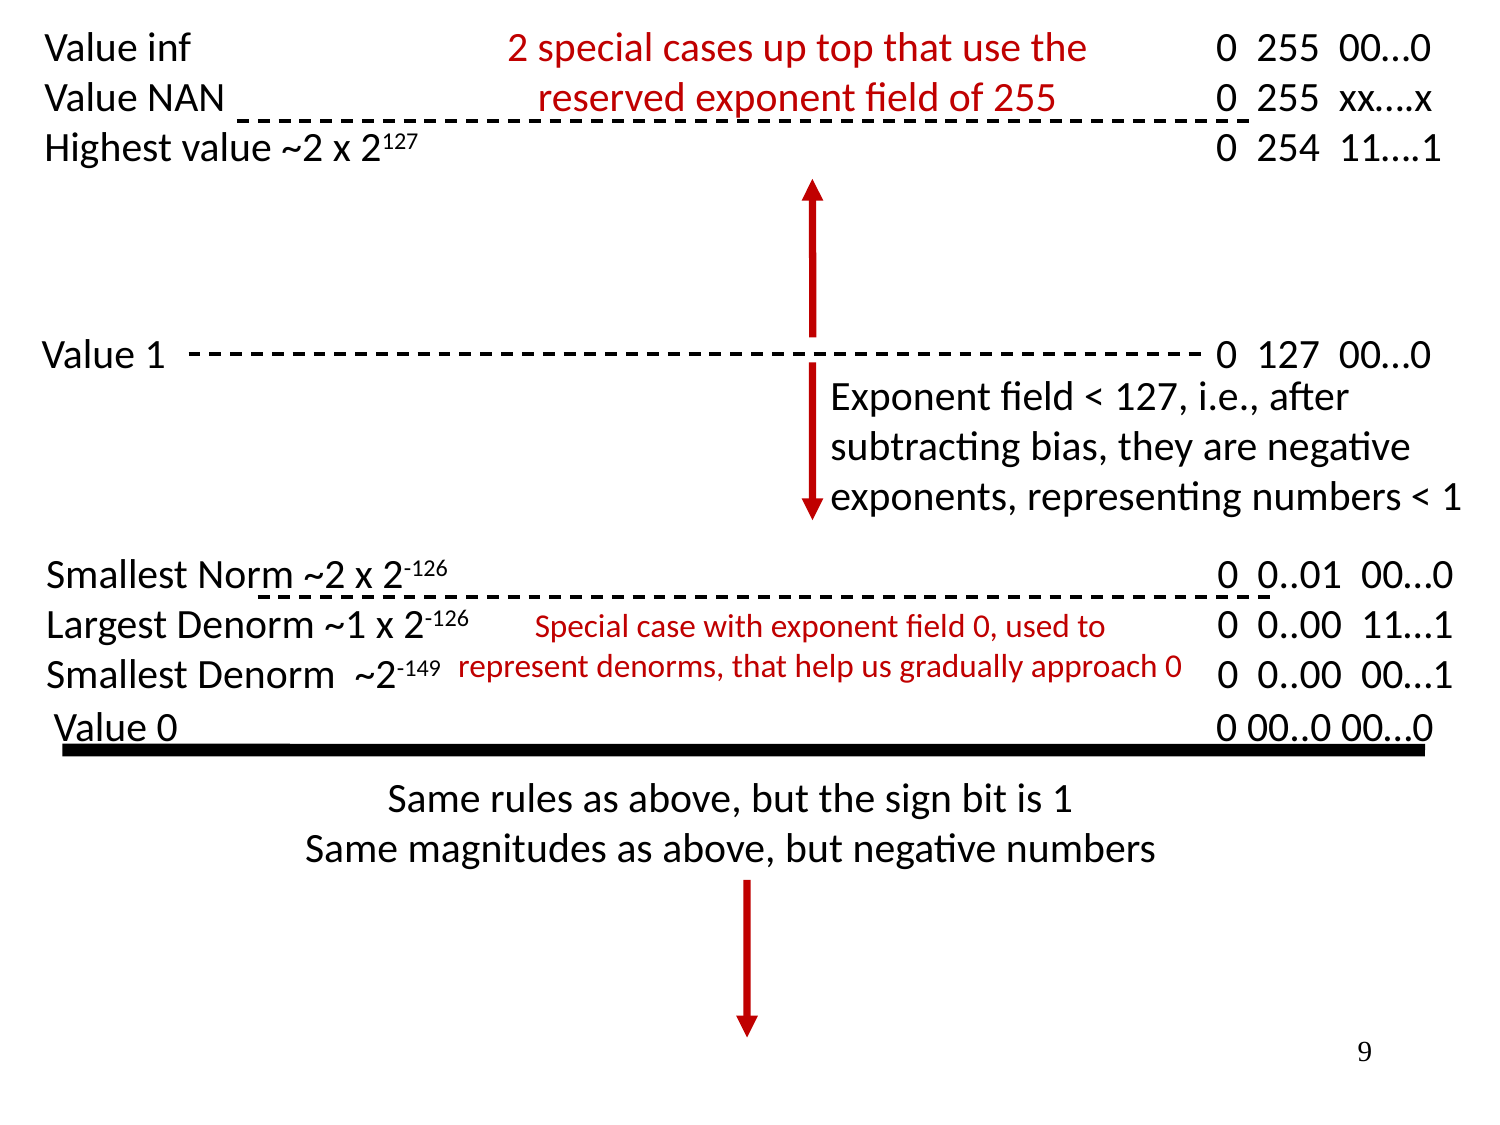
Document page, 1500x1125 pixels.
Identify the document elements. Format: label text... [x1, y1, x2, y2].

text_box Exponent field < 127, i.e., after subtracting bias, they are negative exponents, representing numbers < 1 [815, 361, 1478, 527]
text_box 0 127 00…0 [1201, 319, 1447, 361]
text_box 2 special cases up top that use the reserved exponent field of 255 [492, 12, 1103, 128]
text_box Same rules as above, but the sign bit is 1 Same magnitudes as above, but negative numbers [290, 763, 1172, 879]
text_box Special case with exponent field 0, used to represent denorms, that help us gradually approach 0 [443, 596, 1198, 692]
text_box 0 0..01 00…0 0 0..00 11…1 0 0..00 00…1 [1202, 539, 1469, 705]
text_box 0 00..0 00…0 [1201, 692, 1449, 758]
text_box Value 0 [38, 705, 193, 758]
text_box Smallest Norm ~2 x 2-126 Largest Denorm ~1 x 2-126 Smallest Denorm ~2-149 [31, 539, 485, 705]
slide_number <number> [1074, 1025, 1388, 1100]
text_box Value 1 [26, 319, 181, 385]
text_box 0 255 00…0 0 255 xx….x 0 254 11….1 [1201, 12, 1458, 178]
text_box Value inf Value NAN Highest value ~2 x 2127 [29, 12, 434, 178]
